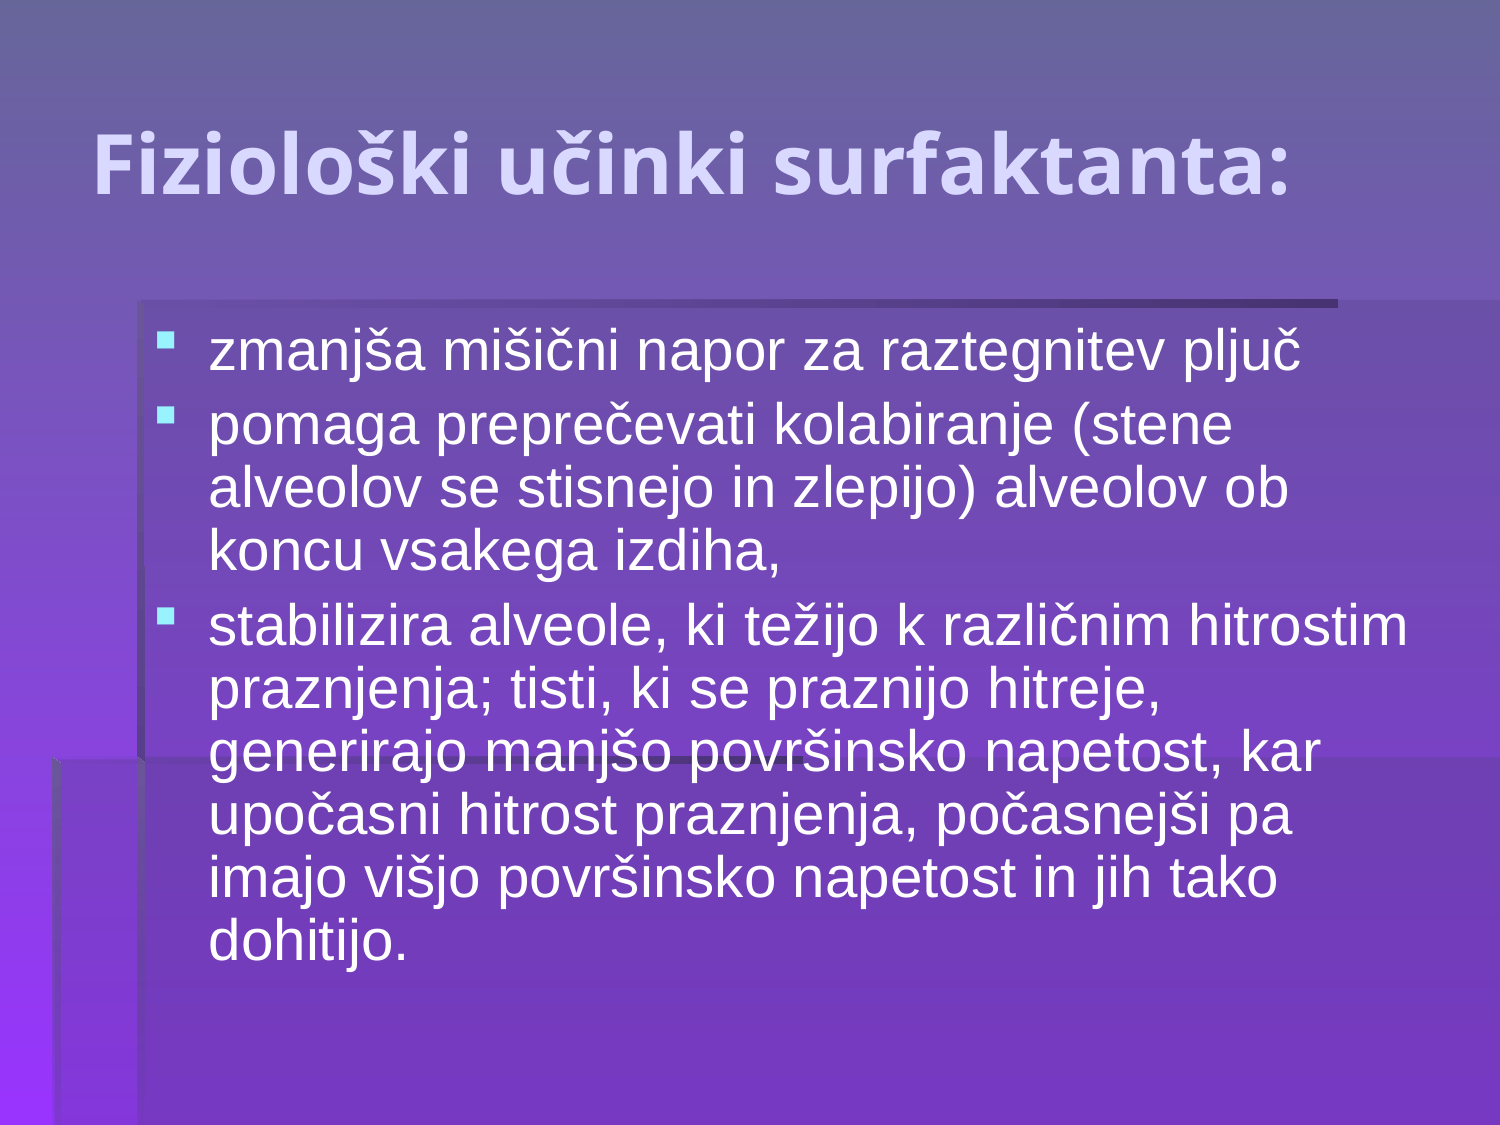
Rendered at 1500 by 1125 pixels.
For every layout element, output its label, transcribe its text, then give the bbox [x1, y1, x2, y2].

list zmanjša mišični napor za raztegnitev pljuč pomaga preprečevati kolabiranje (stene alveolov se stisnejo in zlepijo) alveolov ob koncu vsakega izdiha, stabilizira alveole, ki težijo k različnim hitrostim praznjenja; tisti, ki se praznijo hitreje, generirajo manjšo površinsko napetost, kar upočasni hitrost praznjenja, počasnejši pa imajo višjo površinsko napetost in jih tako dohitijo. [137, 312, 1451, 1000]
title Fiziološki učinki surfaktanta: [75, 40, 1451, 275]
